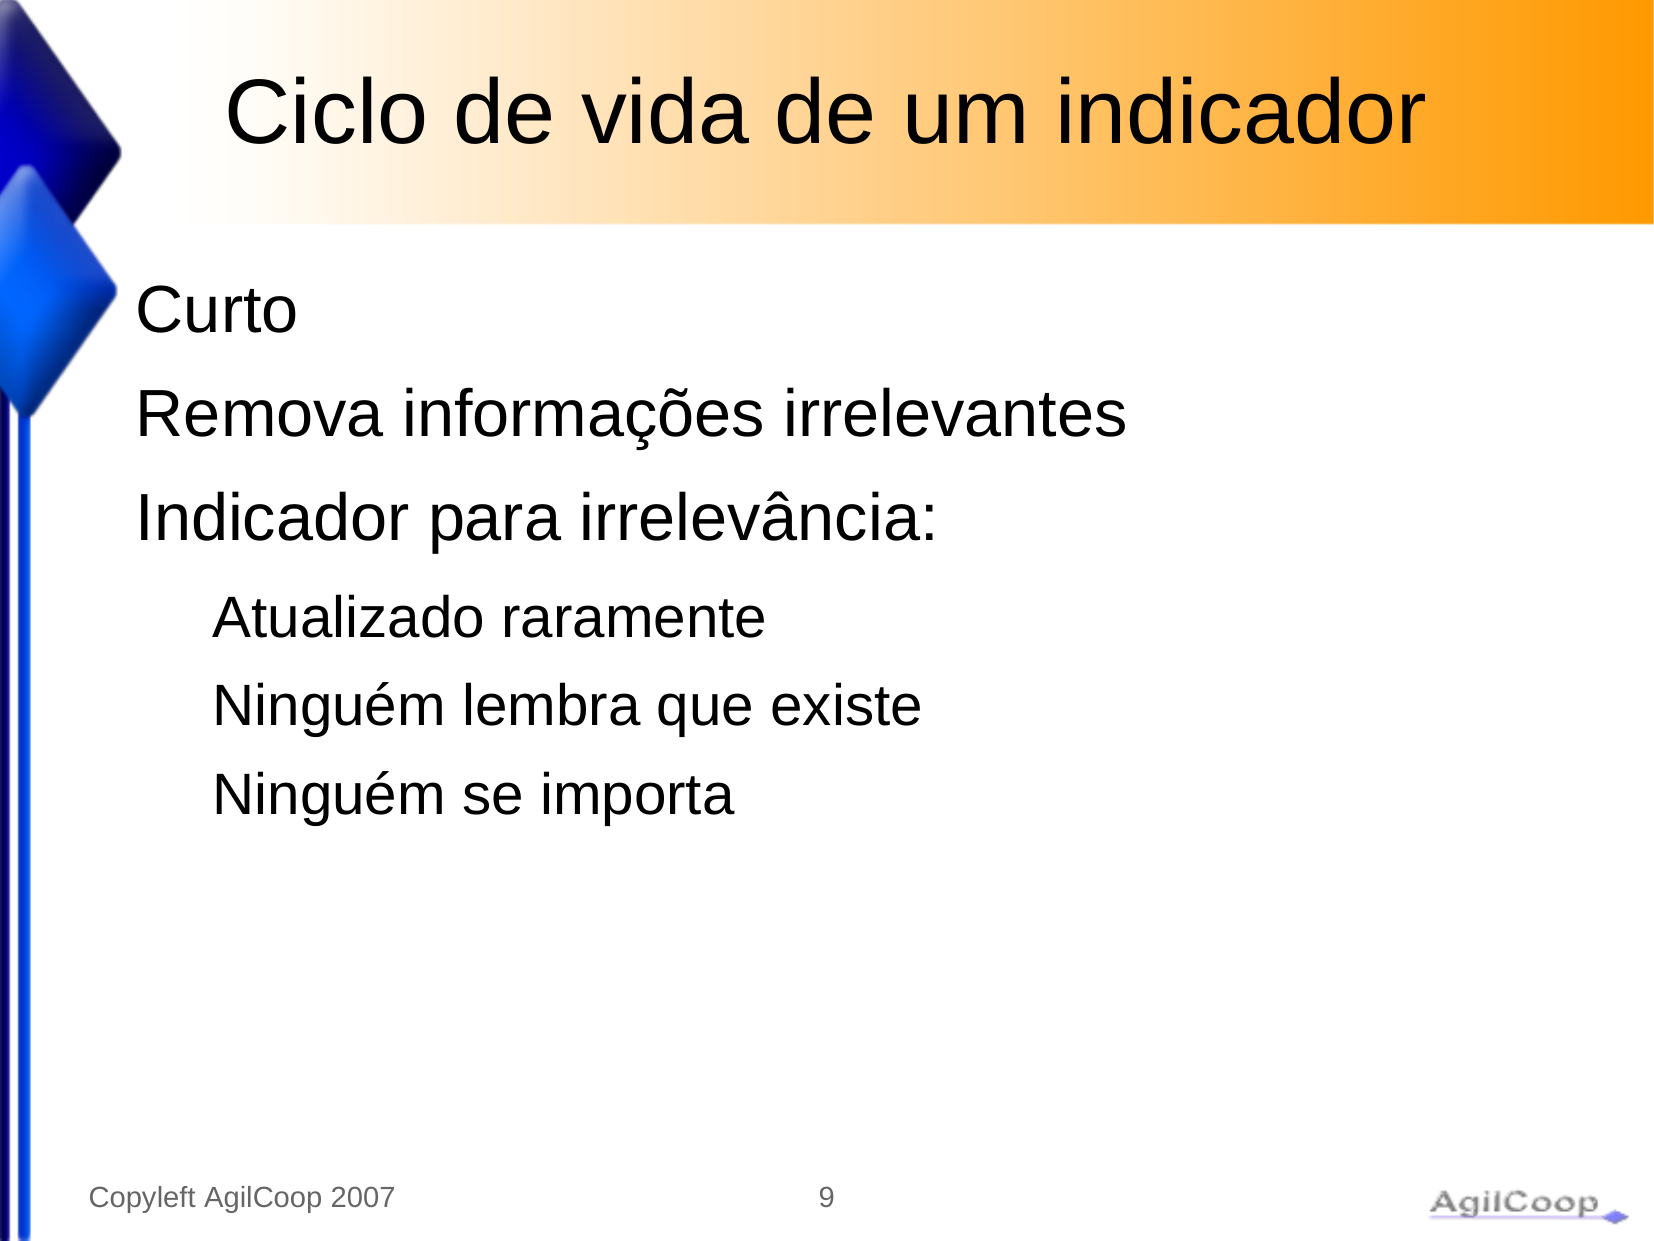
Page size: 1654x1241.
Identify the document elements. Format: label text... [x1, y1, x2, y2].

title Ciclo de vida de um indicador [82, 8, 1571, 216]
list Curto Remova informações irrelevantes Indicador para irrelevância: Atualizado raramente Ninguém lembra que existe Ninguém se importa [118, 271, 1607, 1123]
picture [0, 0, 1654, 1241]
